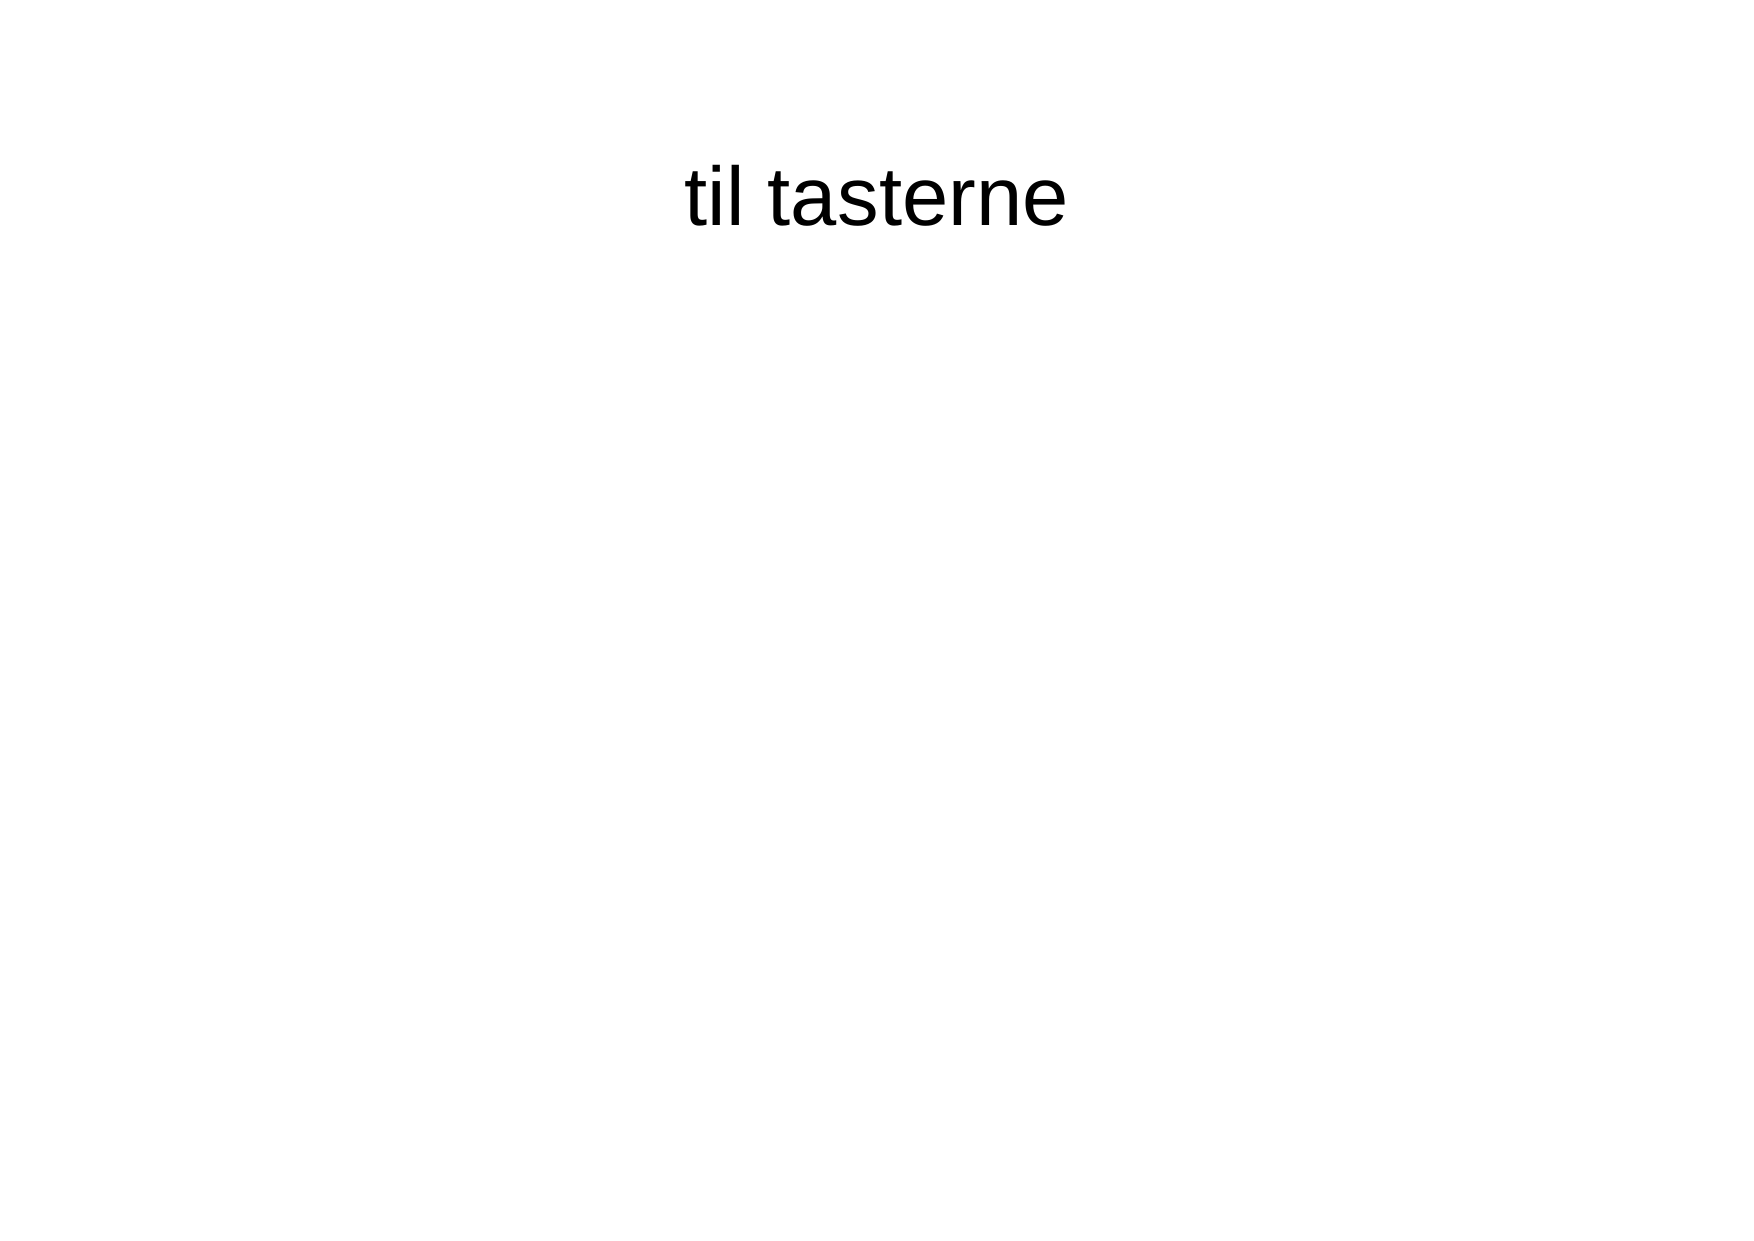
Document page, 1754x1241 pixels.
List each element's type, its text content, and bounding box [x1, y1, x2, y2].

title til tasterne [140, 103, 1614, 291]
